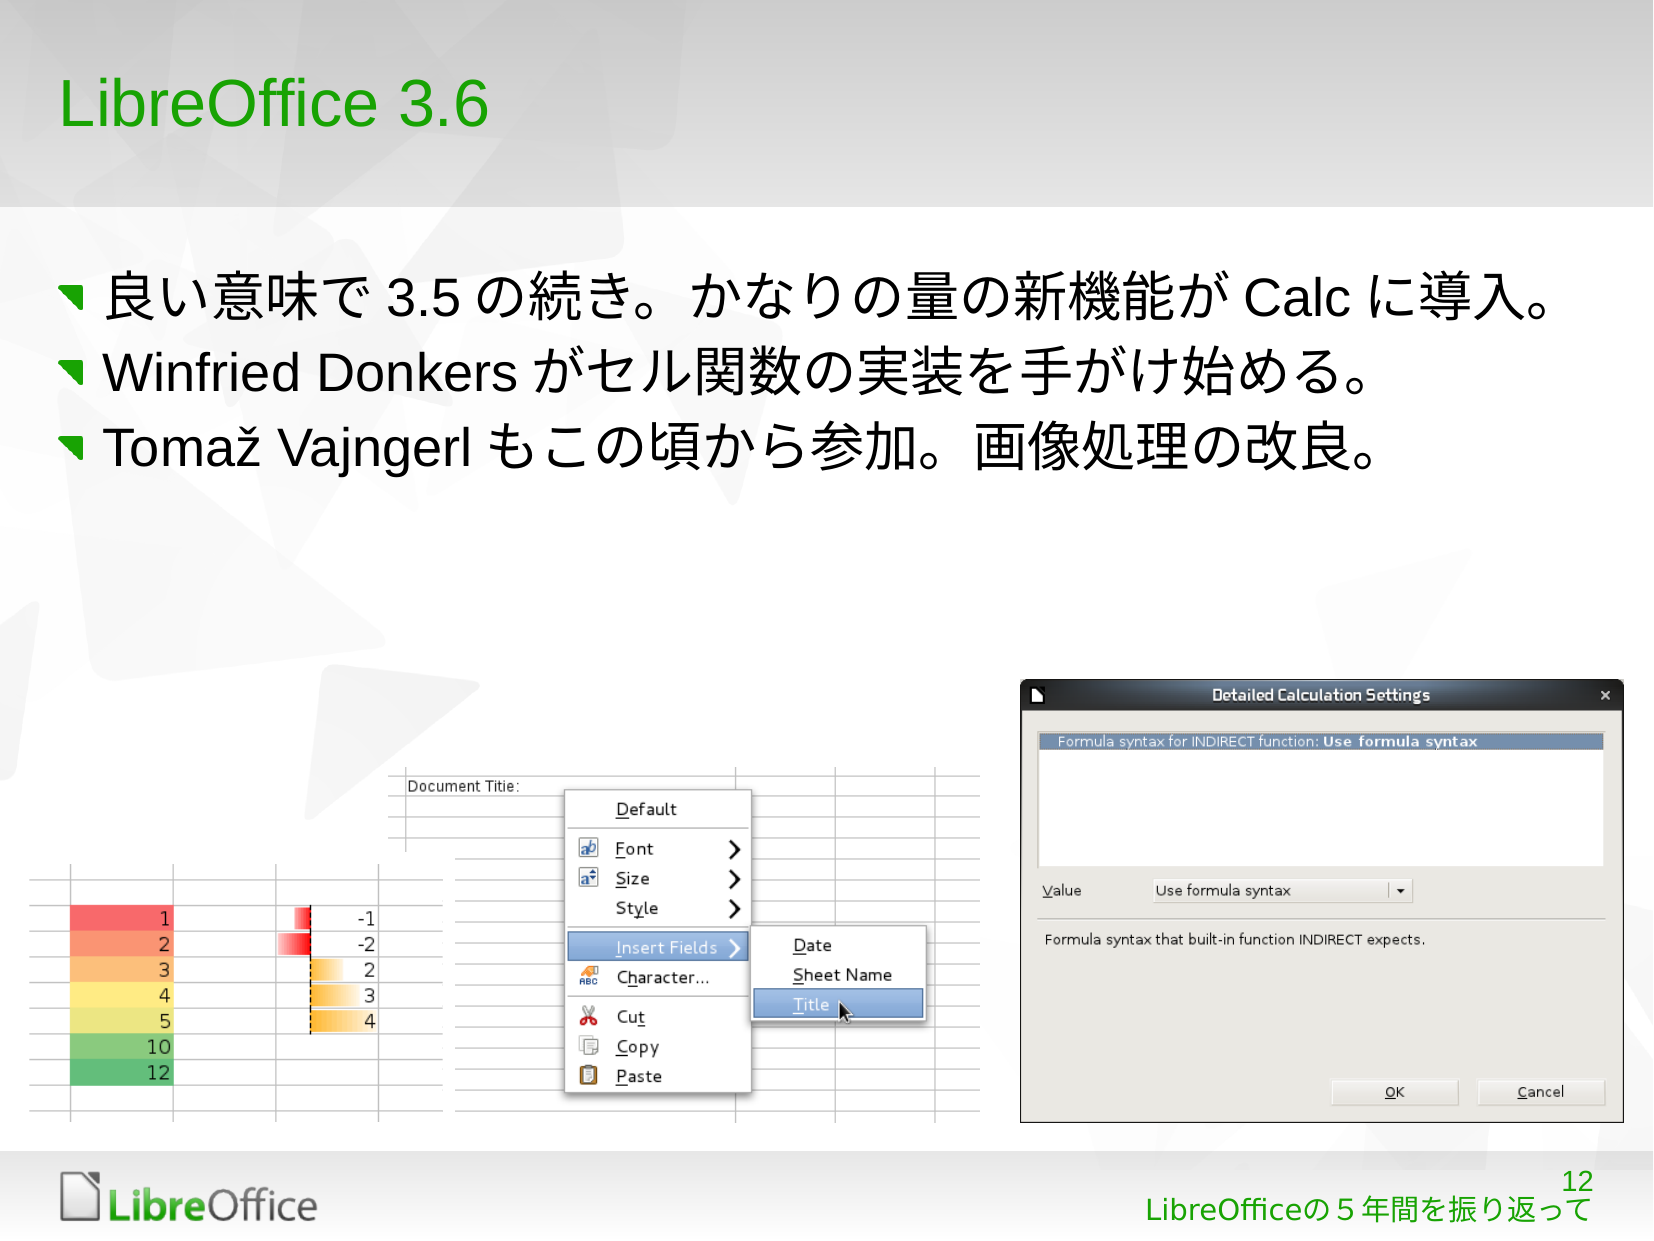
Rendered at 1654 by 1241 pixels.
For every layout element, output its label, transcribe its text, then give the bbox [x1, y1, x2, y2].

title LibreOffice 3.6 [58, 29, 1594, 178]
picture [0, 0, 1653, 1170]
picture [41, 1152, 337, 1241]
list 良い意味で3.5の続き。かなりの量の新機能がCalcに導入。 Winfried Donkersがセル関数の実装を手がけ始める。 Tomaž Vajngerlもこの頃から参加。画像処理の改良。 [58, 265, 1594, 503]
picture [29, 864, 443, 1123]
